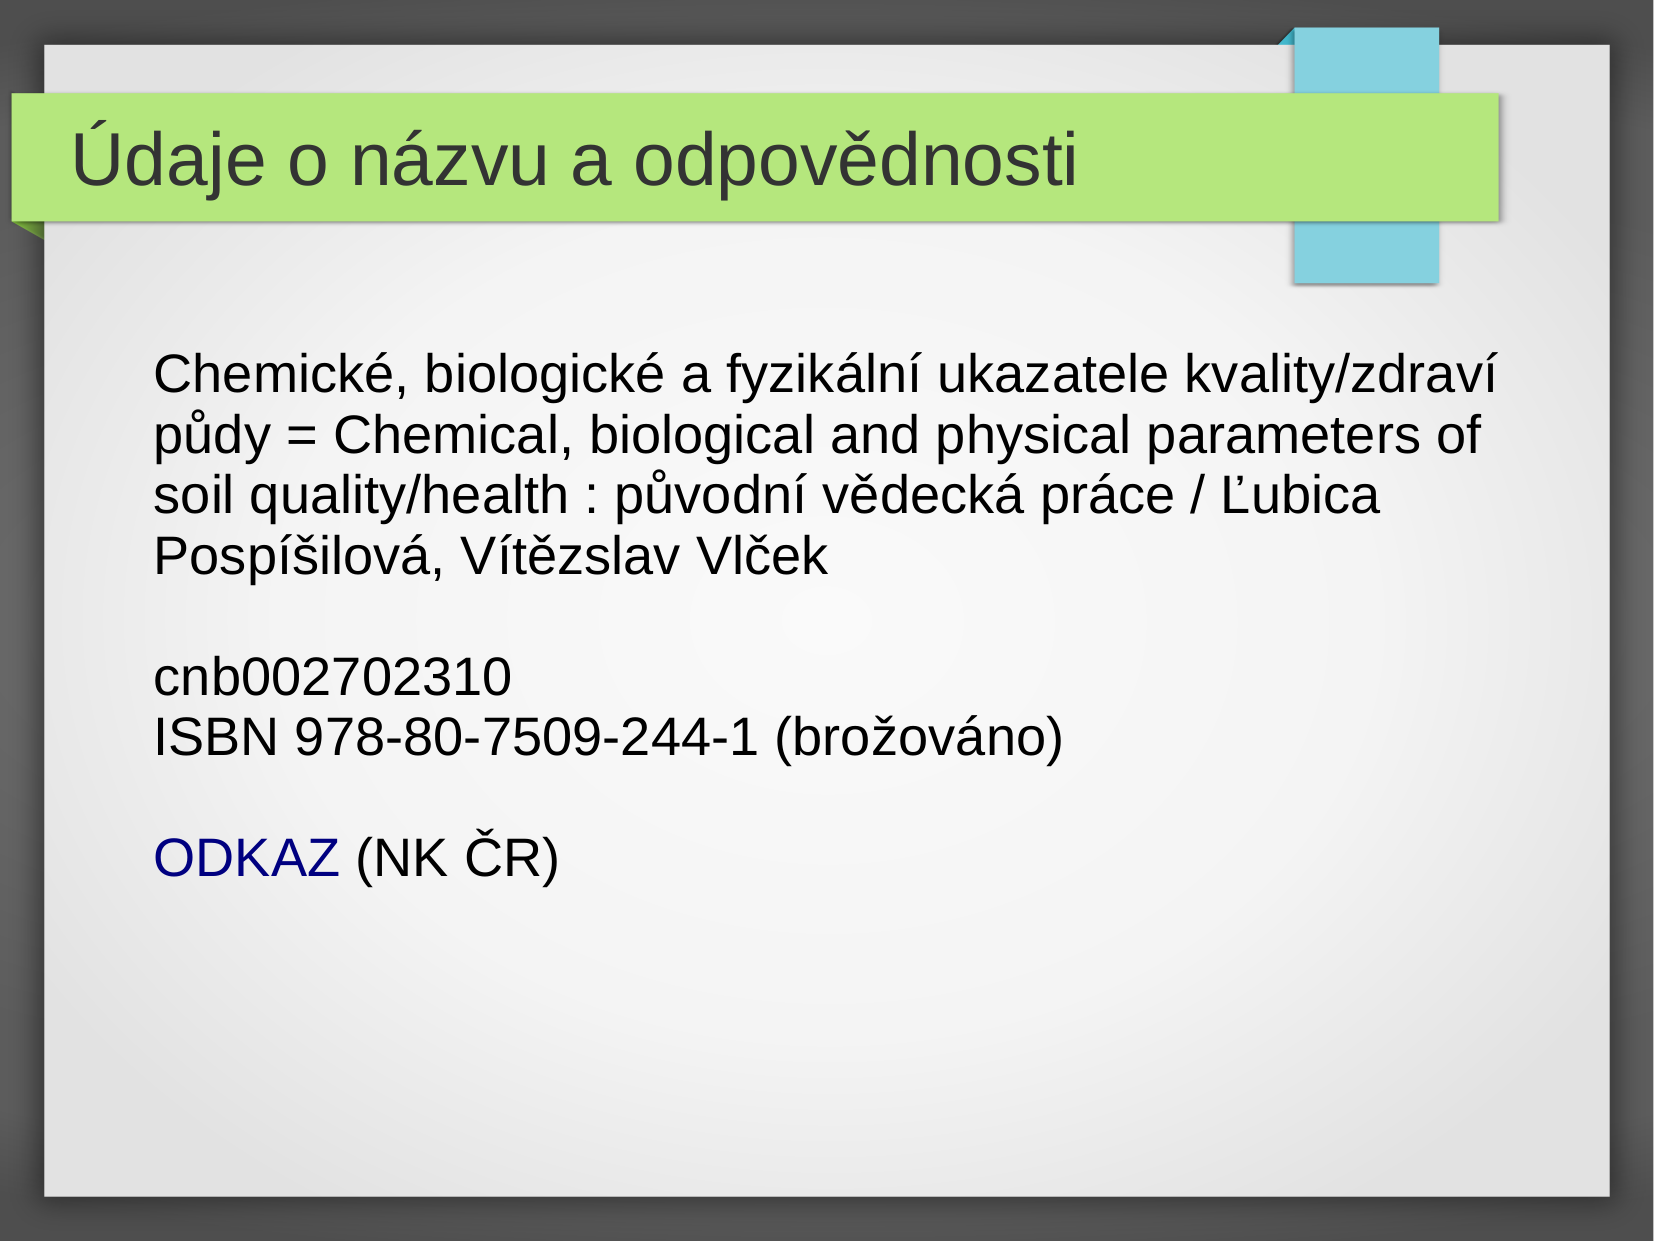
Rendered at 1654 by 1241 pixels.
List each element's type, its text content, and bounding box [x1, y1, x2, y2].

title Údaje o názvu a odpovědnosti [70, 106, 1229, 213]
picture [0, 0, 1654, 1241]
list Chemické, biologické a fyzikální ukazatele kvality/zdraví půdy = Chemical, biological and physical parameters of soil quality/health : původní vědecká práce / Ľubica Pospíšilová, Vítězslav Vlček cnb002702310 ISBN 978-80-7509-244-1 (brožováno) ODKAZ (NK ČR) [82, 343, 1538, 1063]
